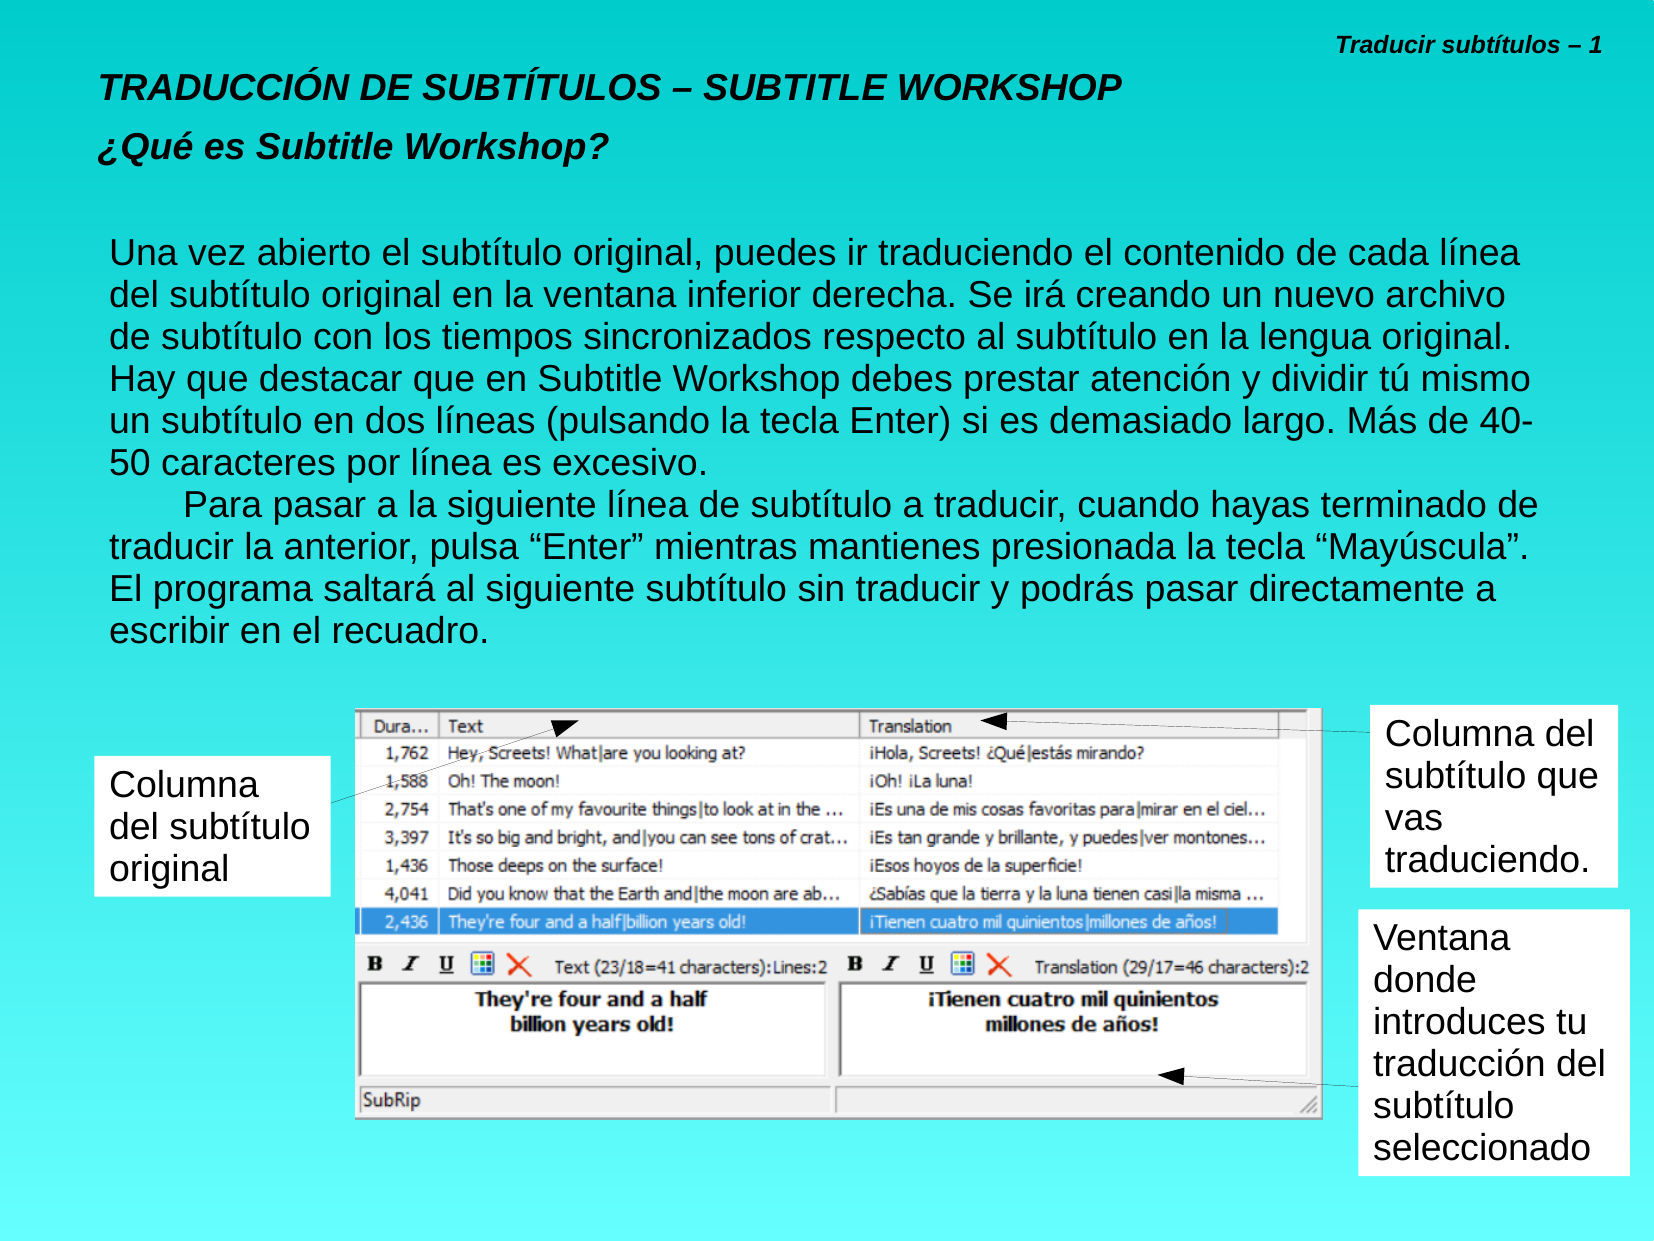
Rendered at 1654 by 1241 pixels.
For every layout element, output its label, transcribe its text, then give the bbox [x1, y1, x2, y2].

text_box TRADUCCIÓN DE SUBTÍTULOS – SUBTITLE WORKSHOP [82, 59, 1205, 119]
text_box ¿Qué es Subtitle Workshop? [82, 118, 626, 175]
text_box Columna del subtítulo original [94, 755, 331, 896]
text_box Una vez abierto el subtítulo original, puedes ir traduciendo el contenido de cada línea del subtítulo original en la ventana inferior derecha. Se irá creando un nuevo archivo de subtítulo con los tiempos sincronizados respecto al subtítulo en la lengua original. Hay que destacar que en Subtitle Workshop debes prestar atención y dividir tú mismo un subtítulo en dos líneas (pulsando la tecla Enter) si es demasiado largo. Más de 40-50 caracteres por línea es excesivo. Para pasar a la siguiente línea de subtítulo a traducir, cuando hayas terminado de traducir la anterior, pulsa “Enter” mientras mantienes presionada la tecla “Mayúscula”. El programa saltará al siguiente subtítulo sin traducir y podrás pasar directamente a escribir en el recuadro. [94, 224, 1571, 655]
picture [355, 708, 1323, 1120]
text_box Ventana donde introduces tu traducción del subtítulo seleccionado [1358, 909, 1630, 1174]
text_box Columna del subtítulo que vas traduciendo. [1370, 704, 1619, 886]
text_box Traducir subtítulos – 1 [992, 23, 1619, 67]
